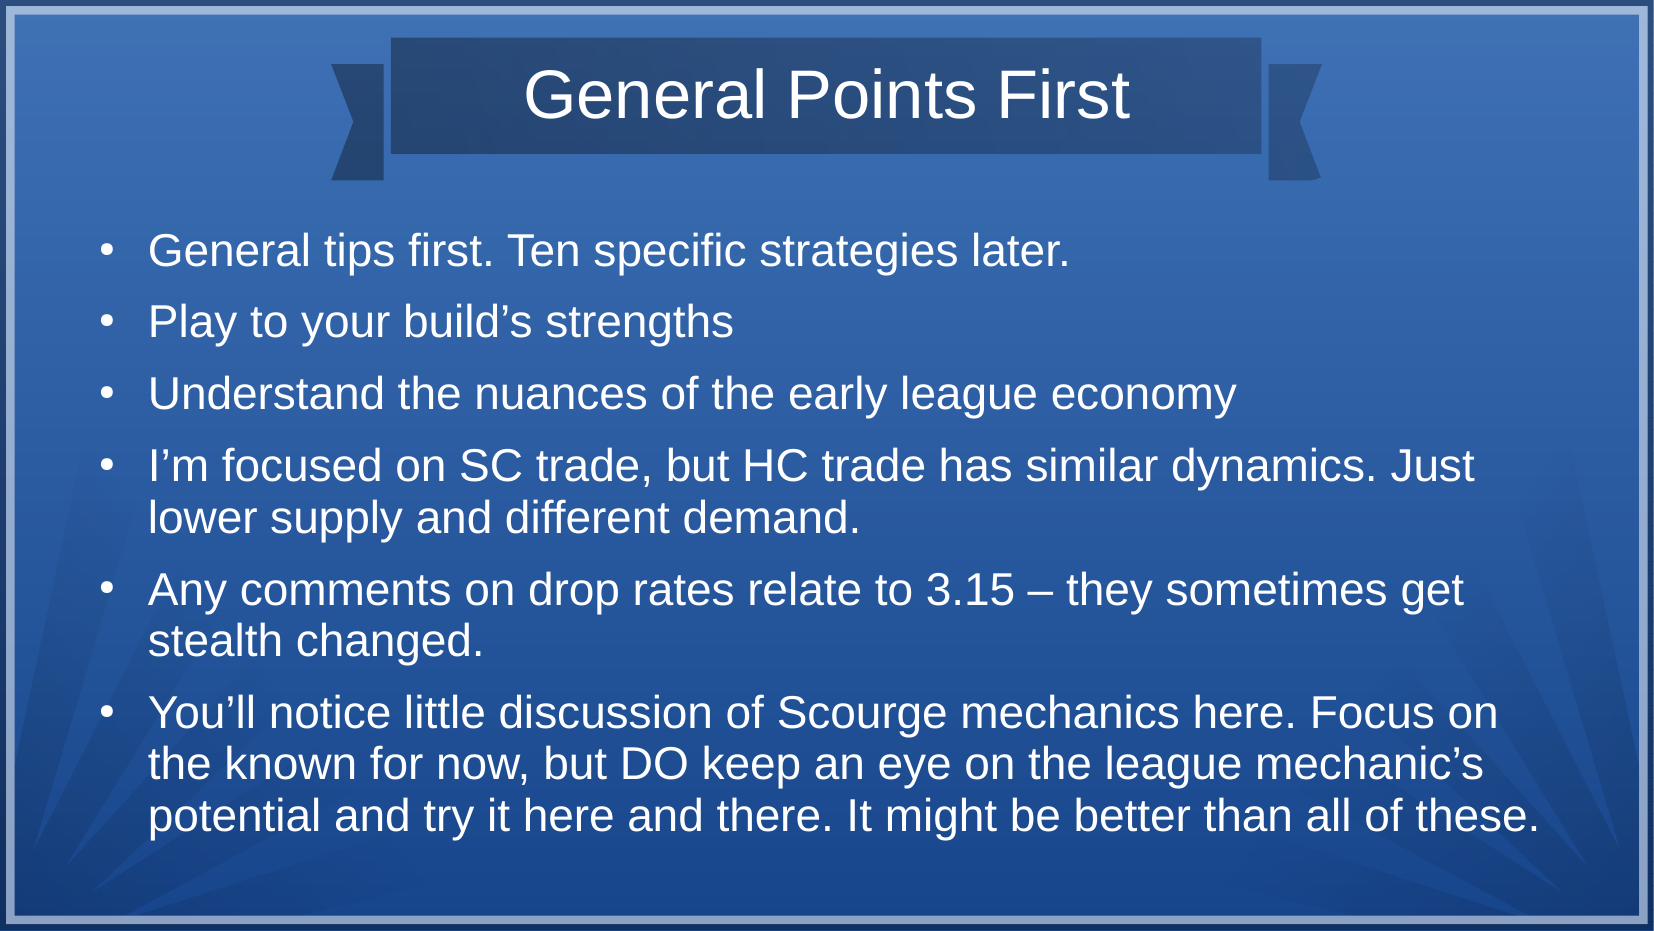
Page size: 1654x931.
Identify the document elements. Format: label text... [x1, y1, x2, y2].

title General Points First [389, 35, 1264, 154]
list General tips first. Ten specific strategies later. Play to your build’s strengths Understand the nuances of the early league economy I’m focused on SC trade, but HC trade has similar dynamics. Just lower supply and different demand. Any comments on drop rates relate to 3.15 – they sometimes get stealth changed. You’ll notice little discussion of Scourge mechanics here. Focus on the known for now, but DO keep an eye on the league mechanic’s potential and try it here and there. It might be better than all of these. [82, 224, 1571, 848]
